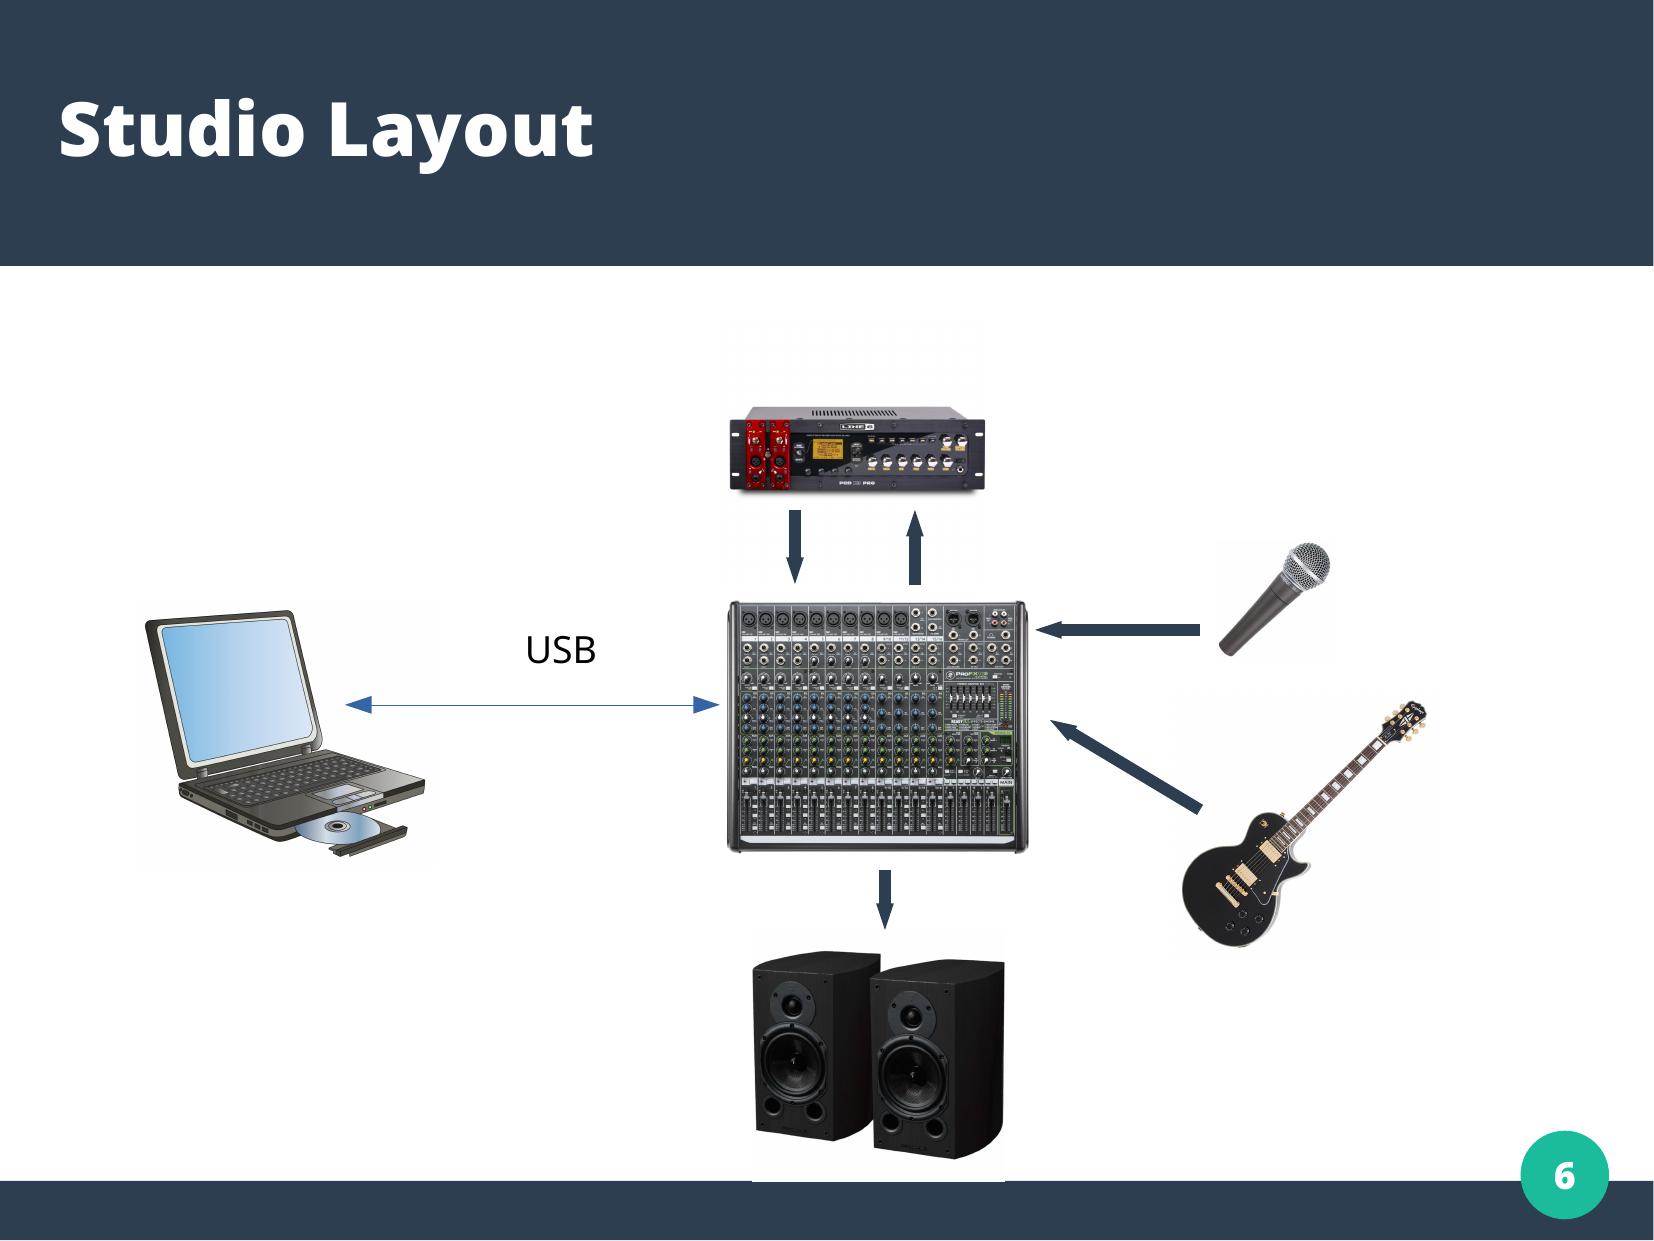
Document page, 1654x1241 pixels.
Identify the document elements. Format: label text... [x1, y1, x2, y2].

picture [1169, 689, 1440, 960]
picture [1214, 539, 1335, 660]
text_box USB [509, 616, 621, 695]
picture [134, 599, 435, 868]
picture [752, 929, 1005, 1182]
title Studio Layout [58, 49, 1595, 207]
picture [719, 314, 1036, 885]
